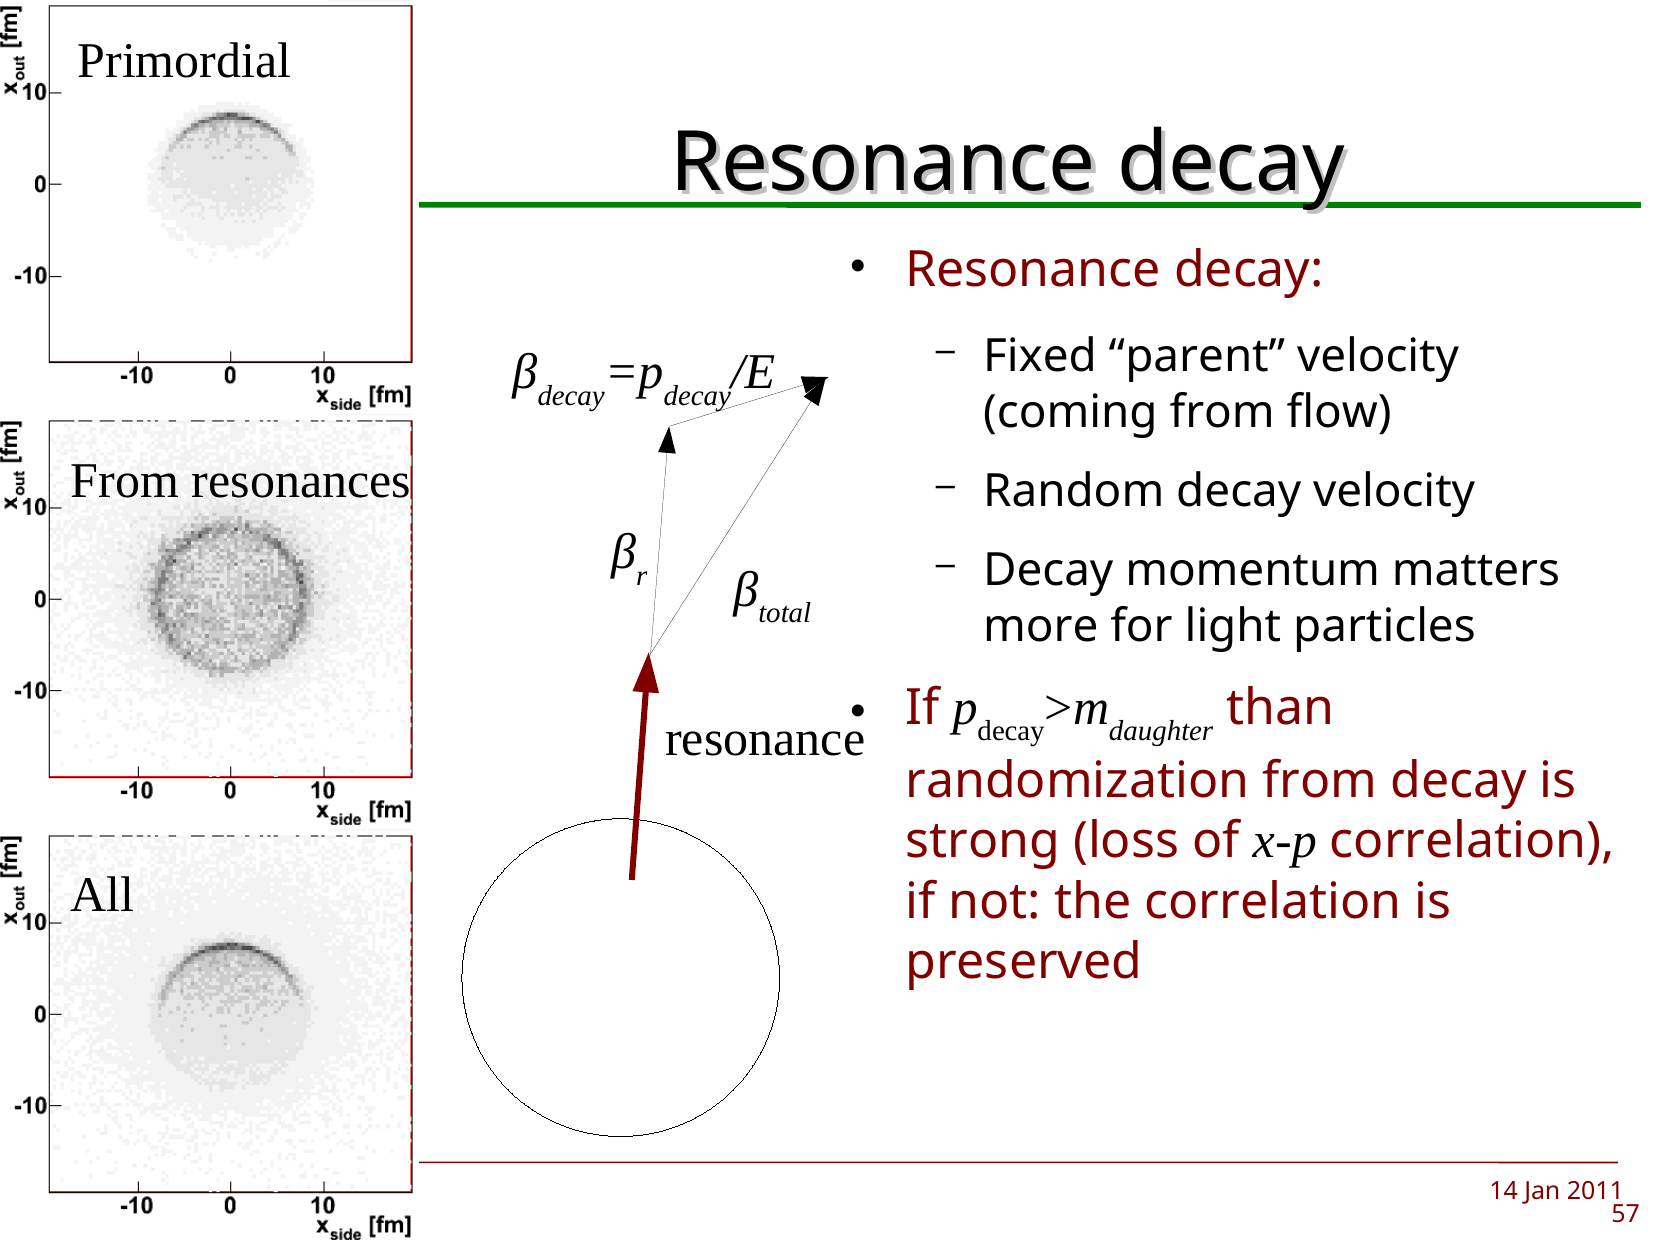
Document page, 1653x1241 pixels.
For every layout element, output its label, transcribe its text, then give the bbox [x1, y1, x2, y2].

text_box resonance [650, 703, 849, 774]
text_box βtotal [718, 548, 827, 631]
text_box [461, 818, 780, 1137]
list Resonance decay: Fixed “parent” velocity (coming from flow) Random decay velocity Decay momentum matters more for light particles If pdecay>mdaughter than randomization from decay is strong (loss of x-p correlation), if not: the correlation is preserved [849, 235, 1636, 1130]
title Resonance decay [484, 52, 1532, 261]
text_box All [55, 859, 150, 931]
text_box βdecay=pdecay/E [497, 331, 791, 414]
text_box Primordial [62, 25, 307, 97]
text_box βr [596, 511, 663, 594]
picture [0, 0, 419, 1241]
text_box From resonances [55, 445, 426, 516]
